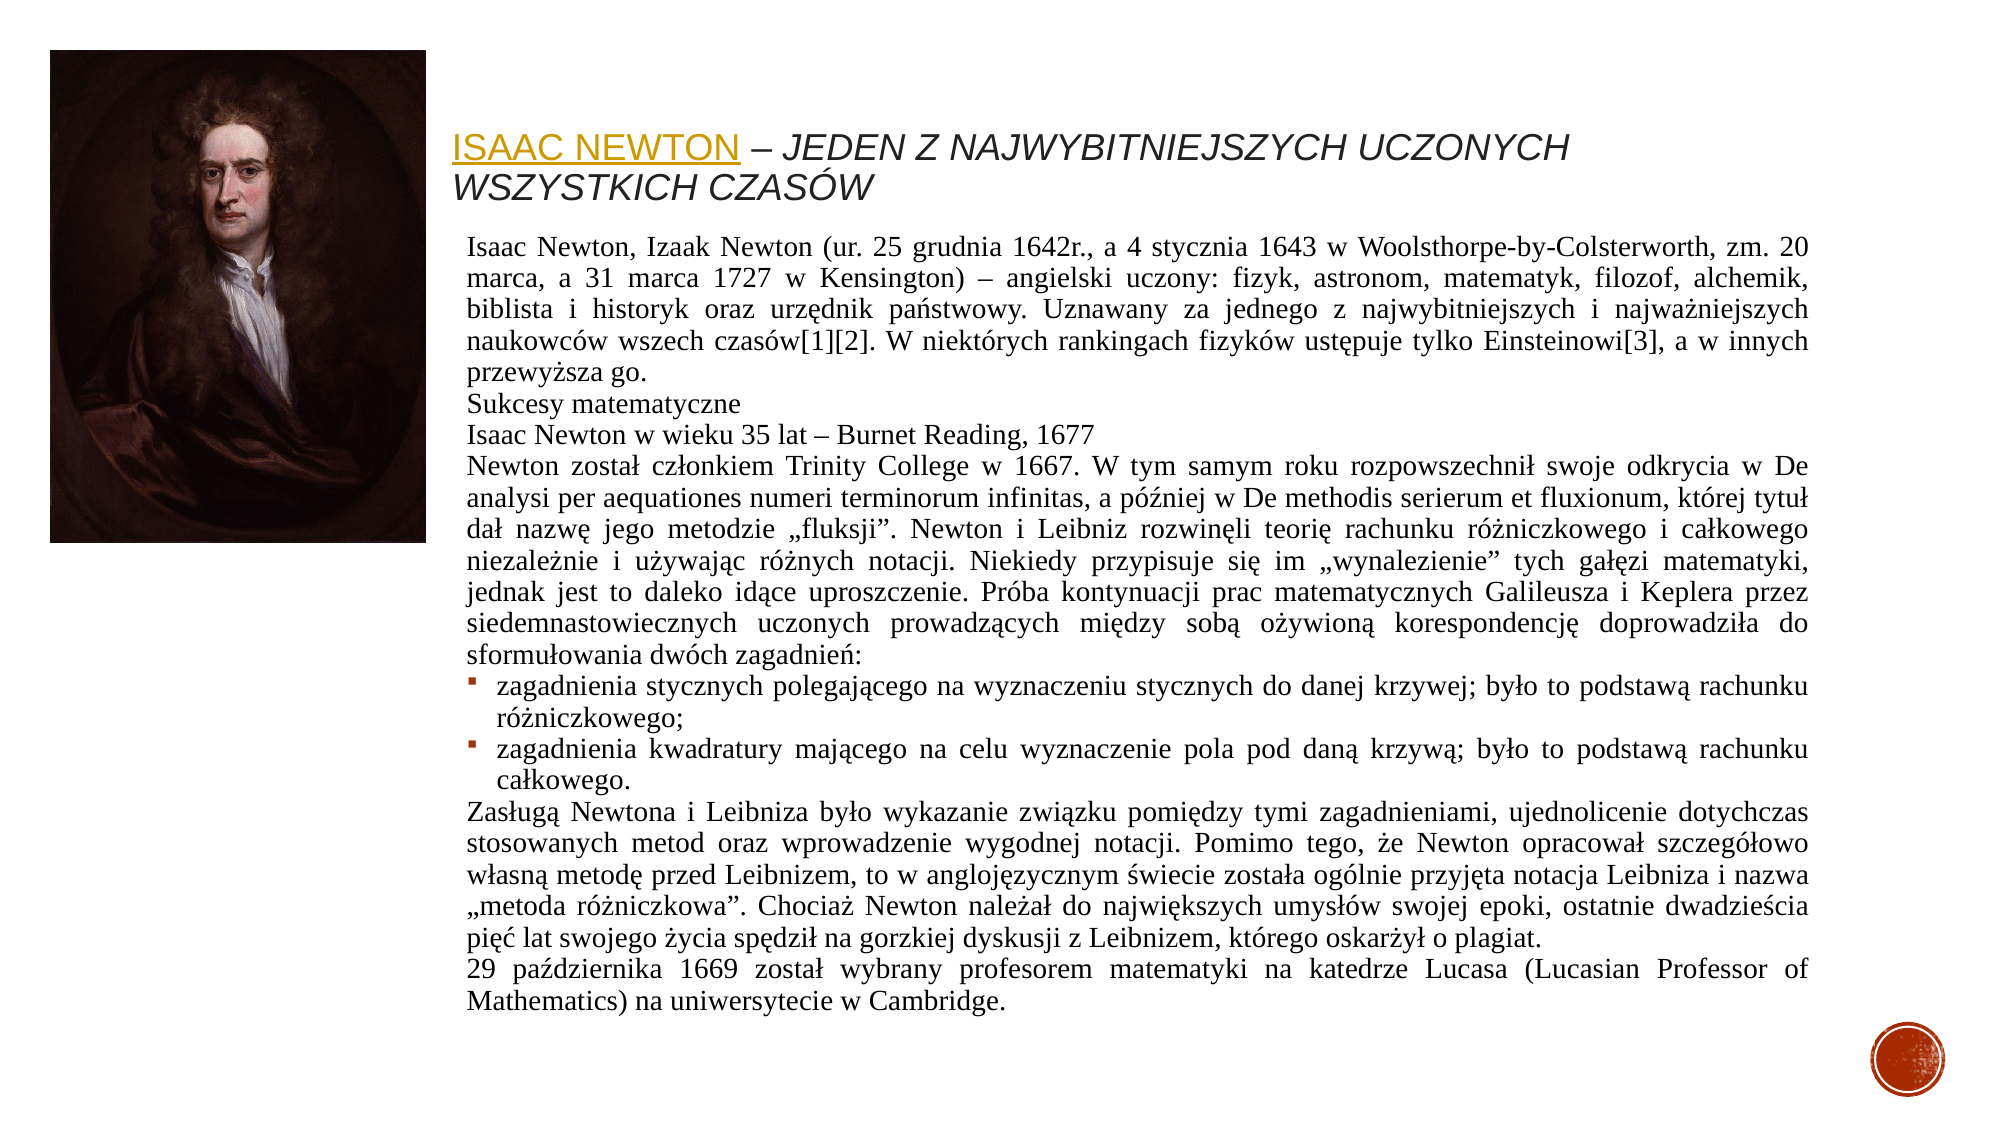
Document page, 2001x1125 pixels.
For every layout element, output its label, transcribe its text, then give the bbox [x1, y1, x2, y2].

picture [1870, 1021, 1946, 1097]
list Isaac Newton, Izaak Newton (ur. 25 grudnia 1642r., a 4 stycznia 1643 w Woolsthorpe-by-Colsterworth, zm. 20 marca, a 31 marca 1727 w Kensington) – angielski uczony: fizyk, astronom, matematyk, filozof, alchemik, biblista i historyk oraz urzędnik państwowy. Uznawany za jednego z najwybitniejszych i najważniejszych naukowców wszech czasów[1][2]. W niektórych rankingach fizyków ustępuje tylko Einsteinowi[3], a w innych przewyższa go. Sukcesy matematyczne Isaac Newton w wieku 35 lat – Burnet Reading, 1677 Newton został członkiem Trinity College w 1667. W tym samym roku rozpowszechnił swoje odkrycia w De analysi per aequationes numeri terminorum infinitas, a później w De methodis serierum et fluxionum, której tytuł dał nazwę jego metodzie „fluksji”. Newton i Leibniz rozwinęli teorię rachunku różniczkowego i całkowego niezależnie i używając różnych notacji. Niekiedy przypisuje się im „wynalezienie” tych gałęzi matematyki, jednak jest to daleko idące uproszczenie. Próba kontynuacji prac matematycznych Galileusza i Keplera przez siedemnastowiecznych uczonych prowadzących między sobą ożywioną korespondencję doprowadziła do sformułowania dwóch zagadnień: zagadnienia stycznych polegającego na wyznaczeniu stycznych do danej krzywej; było to podstawą rachunku różniczkowego; zagadnienia kwadratury mającego na celu wyznaczenie pola pod daną krzywą; było to podstawą rachunku całkowego. Zasługą Newtona i Leibniza było wykazanie związku pomiędzy tymi zagadnieniami, ujednolicenie dotychczas stosowanych metod oraz wprowadzenie wygodnej notacji. Pomimo tego, że Newton opracował szczegółowo własną metodę przed Leibnizem, to w anglojęzycznym świecie została ogólnie przyjęta notacja Leibniza i nazwa „metoda różniczkowa”. Chociaż Newton należał do największych umysłów swojej epoki, ostatnie dwadzieścia pięć lat swojego życia spędził na gorzkiej dyskusji z Leibnizem, którego oskarżył o plagiat. 29 października 1669 został wybrany profesorem matematyki na katedrze Lucasa (Lucasian Professor of Mathematics) na uniwersytecie w Cambridge. [451, 223, 1826, 1013]
title Isaac Newton – jeden z najwybitniejszych uczonych wszystkich czasów [436, 79, 1826, 258]
picture [50, 50, 426, 543]
